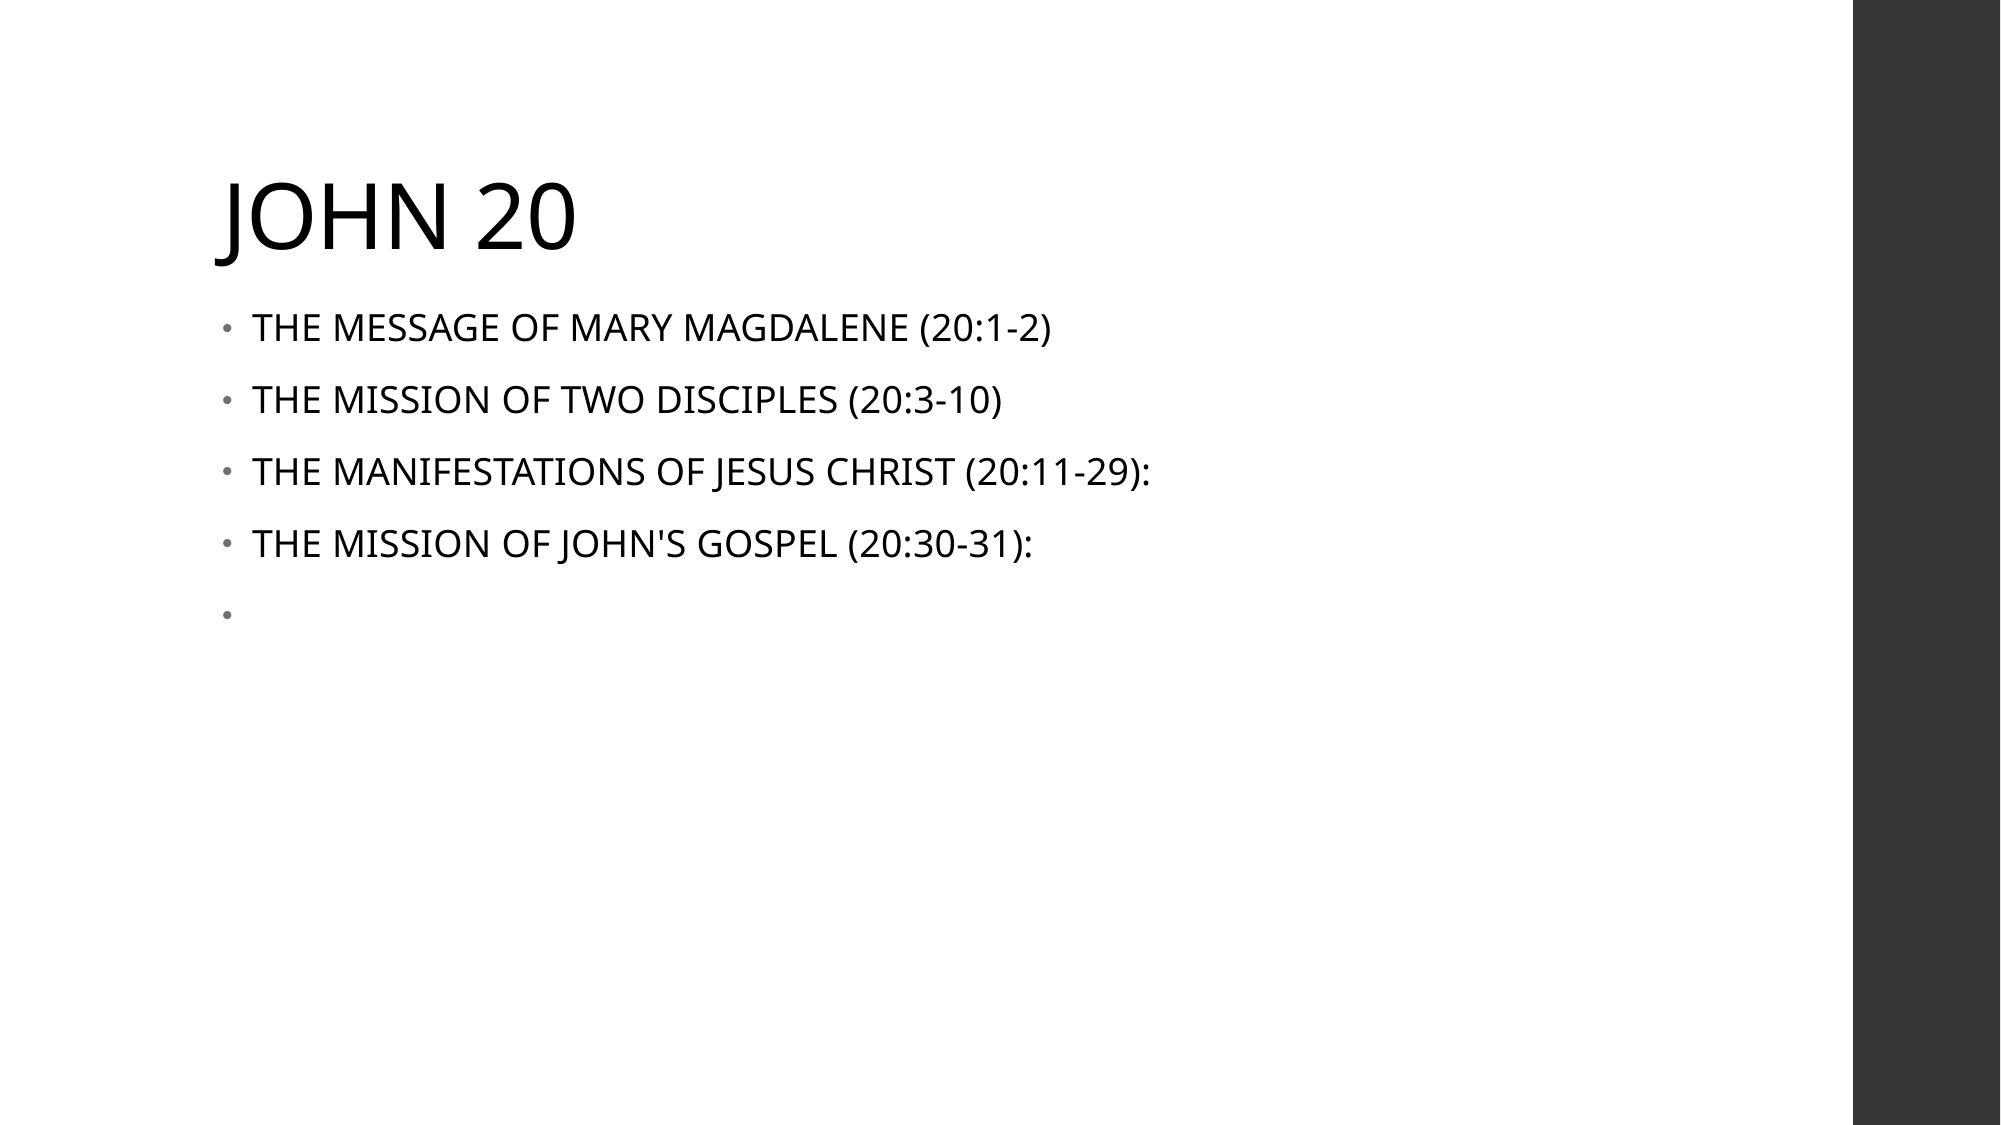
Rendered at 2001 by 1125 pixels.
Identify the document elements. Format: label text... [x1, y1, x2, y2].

list THE MESSAGE OF MARY MAGDALENE (20:1-2) THE MISSION OF TWO DISCIPLES (20:3-10) THE MANIFESTATIONS OF JESUS CHRIST (20:11-29): THE MISSION OF JOHN'S GOSPEL (20:30-31): [206, 299, 1617, 1014]
title JOHN 20 [206, 60, 1797, 278]
